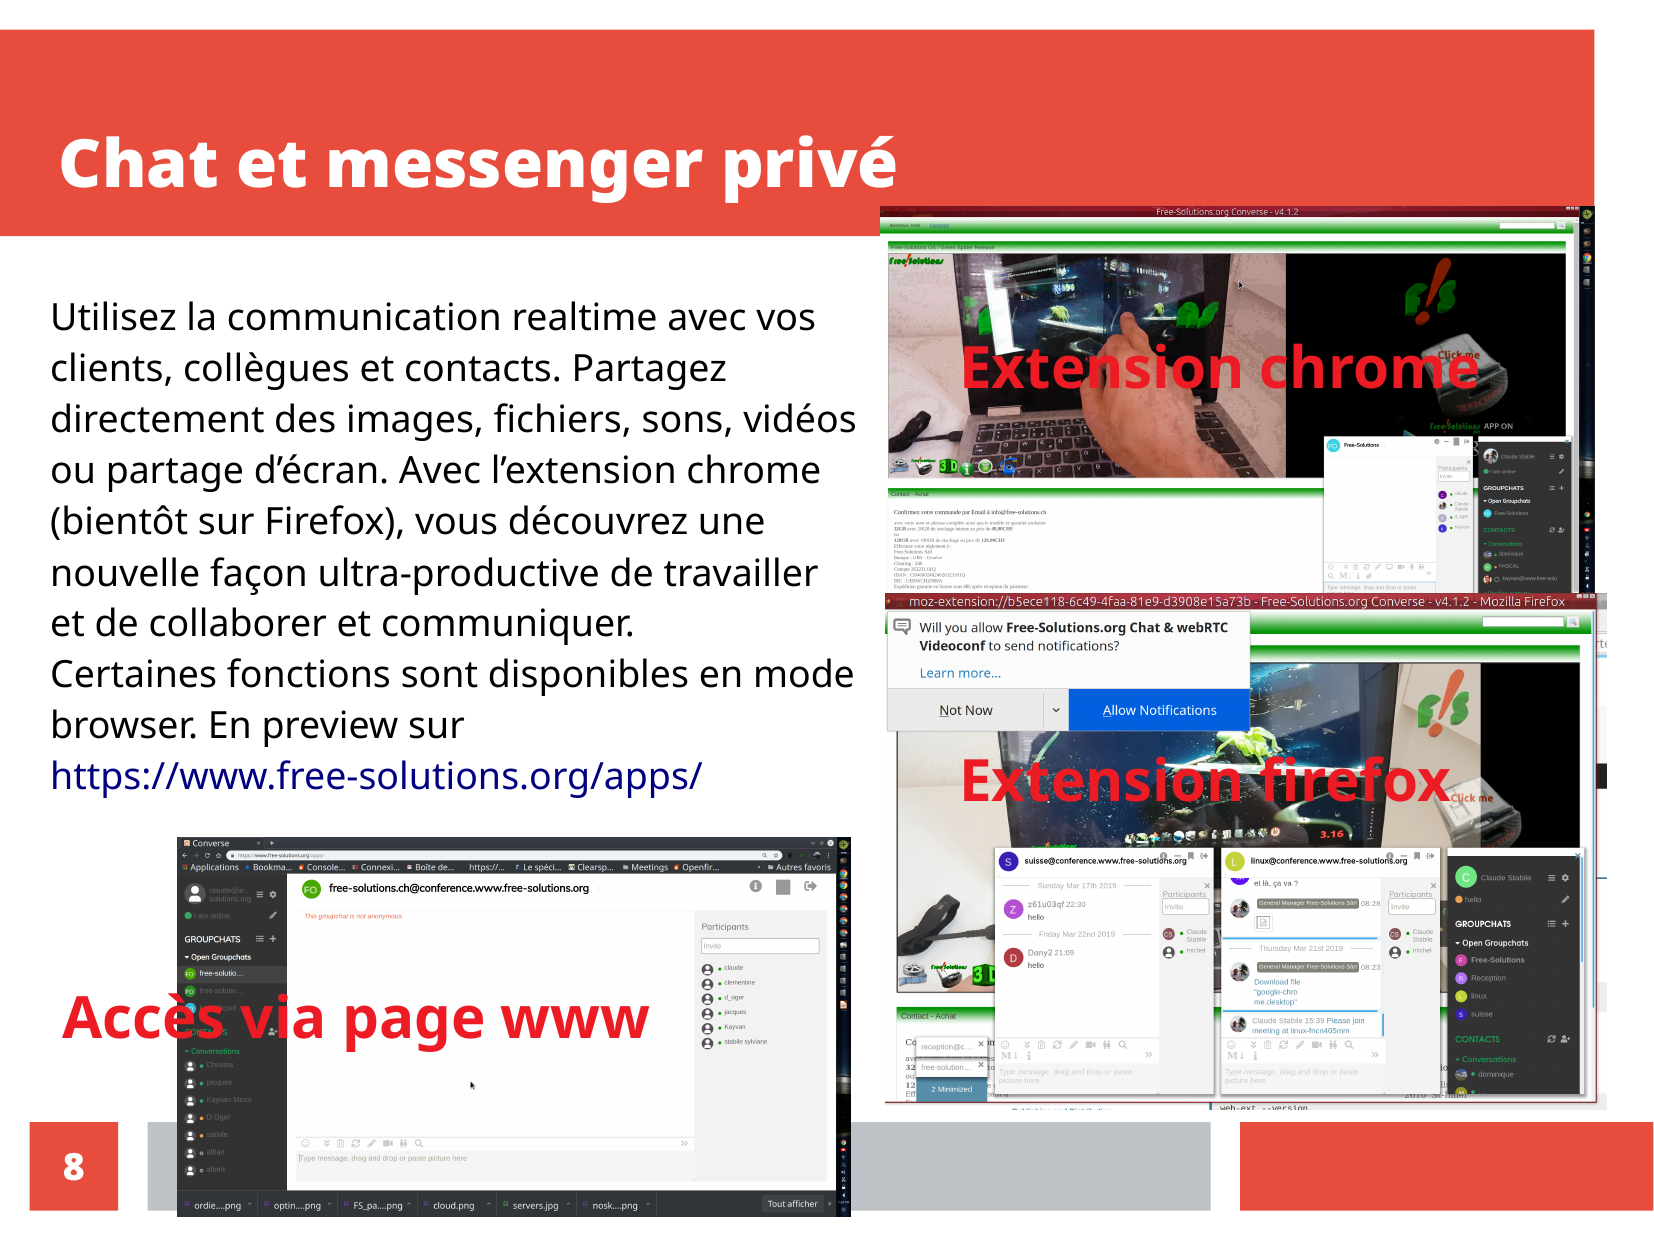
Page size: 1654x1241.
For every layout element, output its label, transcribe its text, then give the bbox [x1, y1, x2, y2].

text_box Extension chrome [944, 318, 1595, 470]
title Chat et messenger privé [59, 59, 1595, 207]
picture [177, 837, 851, 968]
text_box Accès via page www [47, 968, 886, 1119]
text_box Utilisez la communication realtime avec vos clients, collègues et contacts. Partagez directement des images, fichiers, sons, vidéos ou partage d’écran. Avec l’extension chrome (bientôt sur Firefox), vous découvrez une nouvelle façon ultra-productive de travailler et de collaborer et communiquer. Certaines fonctions sont disponibles en mode browser. En preview sur https://www.free-solutions.org/apps/ [35, 283, 875, 908]
picture [880, 206, 1607, 1110]
picture [177, 1119, 851, 1217]
text_box Extension firefox [944, 732, 1595, 883]
